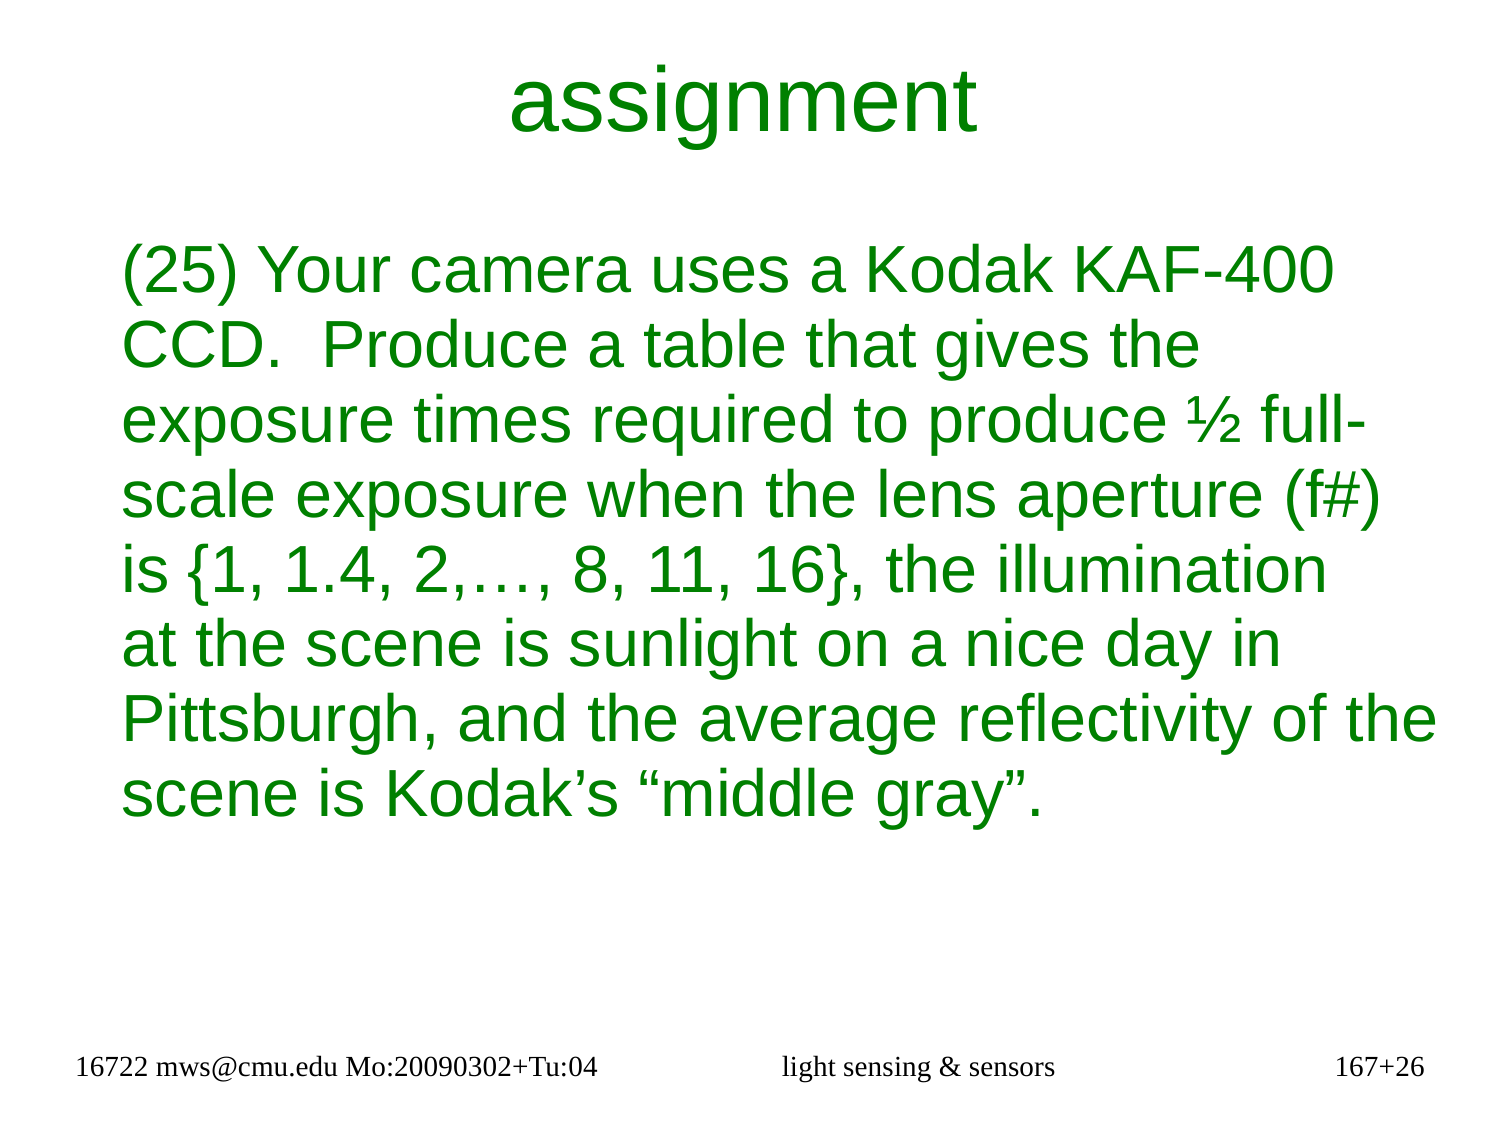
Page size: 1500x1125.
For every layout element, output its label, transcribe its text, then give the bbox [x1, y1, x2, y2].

list (25) Your camera uses a Kodak KAF-400 CCD. Produce a table that gives the exposure times required to produce ½ full-scale exposure when the lens aperture (f#) is {1, 1.4, 2,…, 8, 11, 16}, the illumination at the scene is sunlight on a nice day in Pittsburgh, and the average reflectivity of the scene is Kodak’s “middle gray”. [50, 224, 1463, 863]
title assignment [287, 37, 1201, 163]
